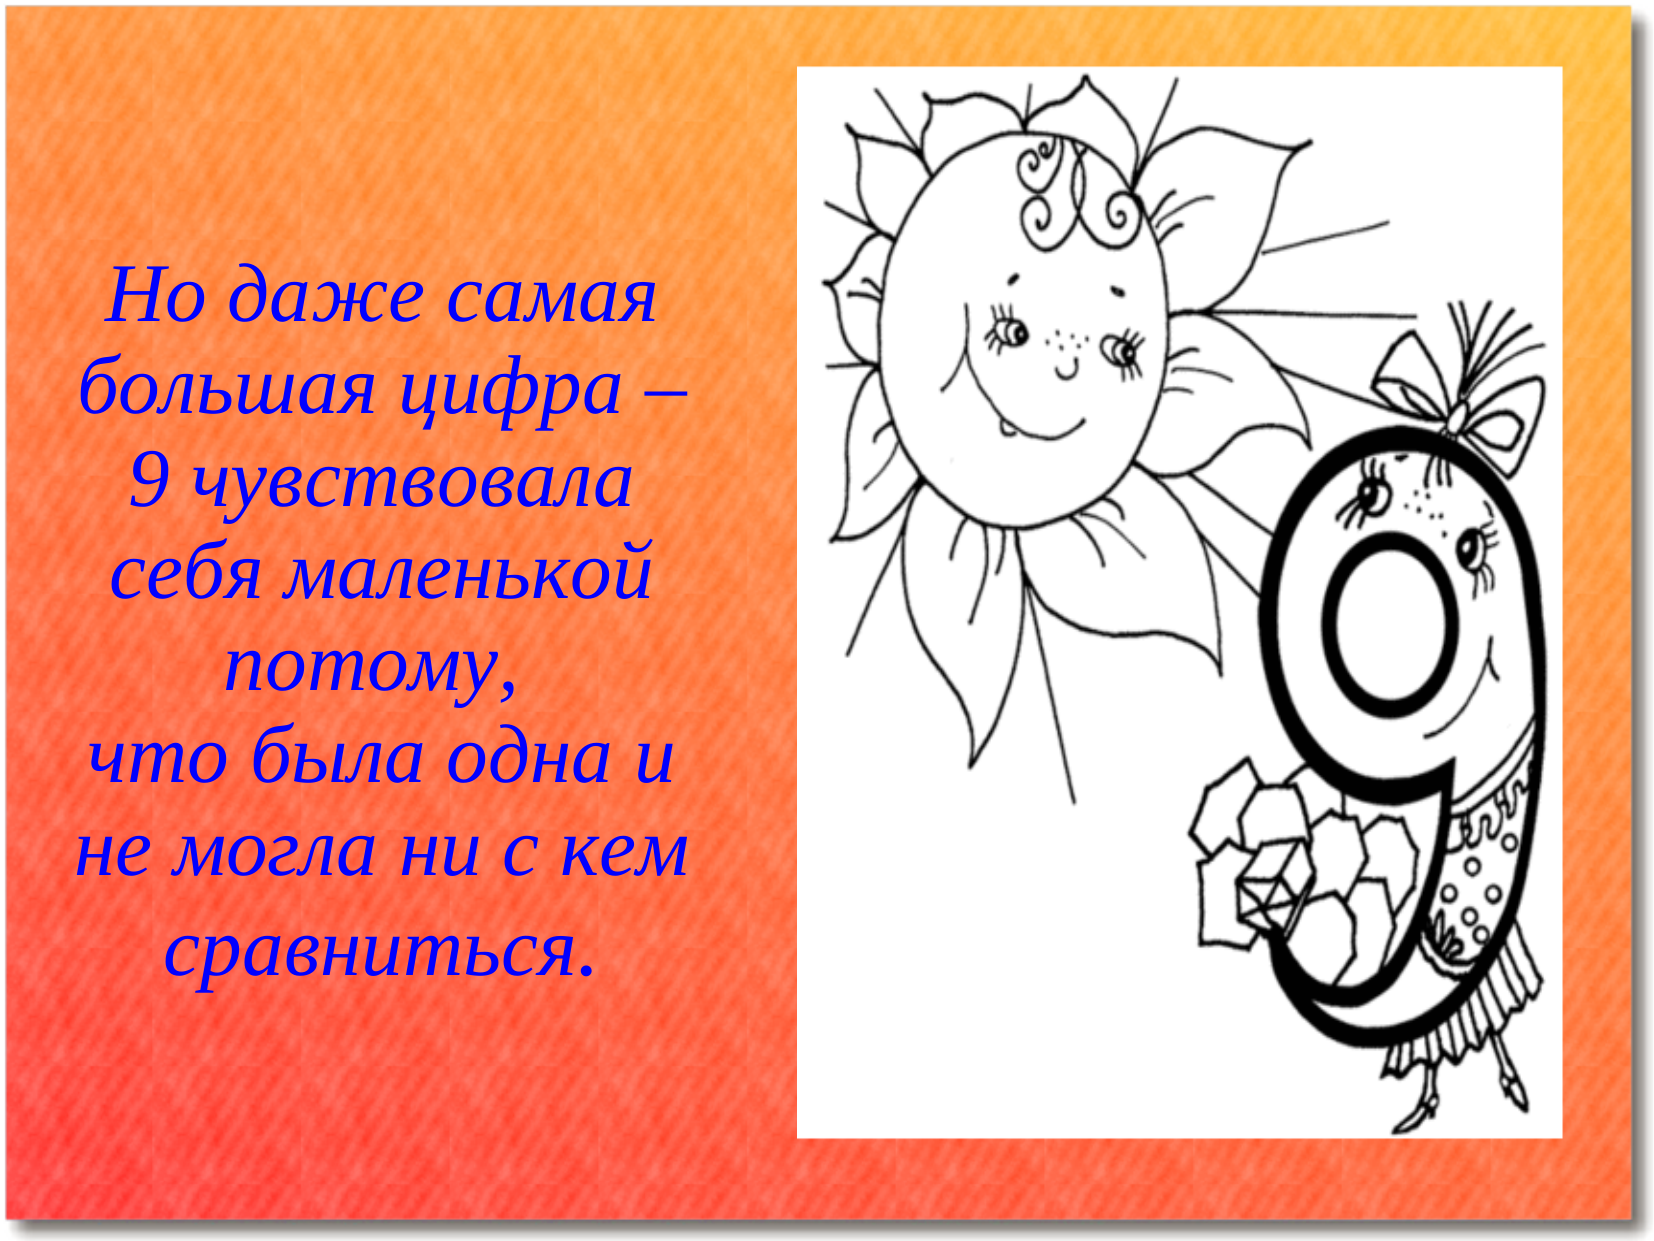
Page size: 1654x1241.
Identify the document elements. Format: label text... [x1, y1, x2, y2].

subtitle Но даже самая большая цифра – 9 чувствовала себя маленькой потому, что была одна и не могла ни с кем сравниться. [59, 31, 706, 1211]
picture [0, 0, 1654, 1241]
